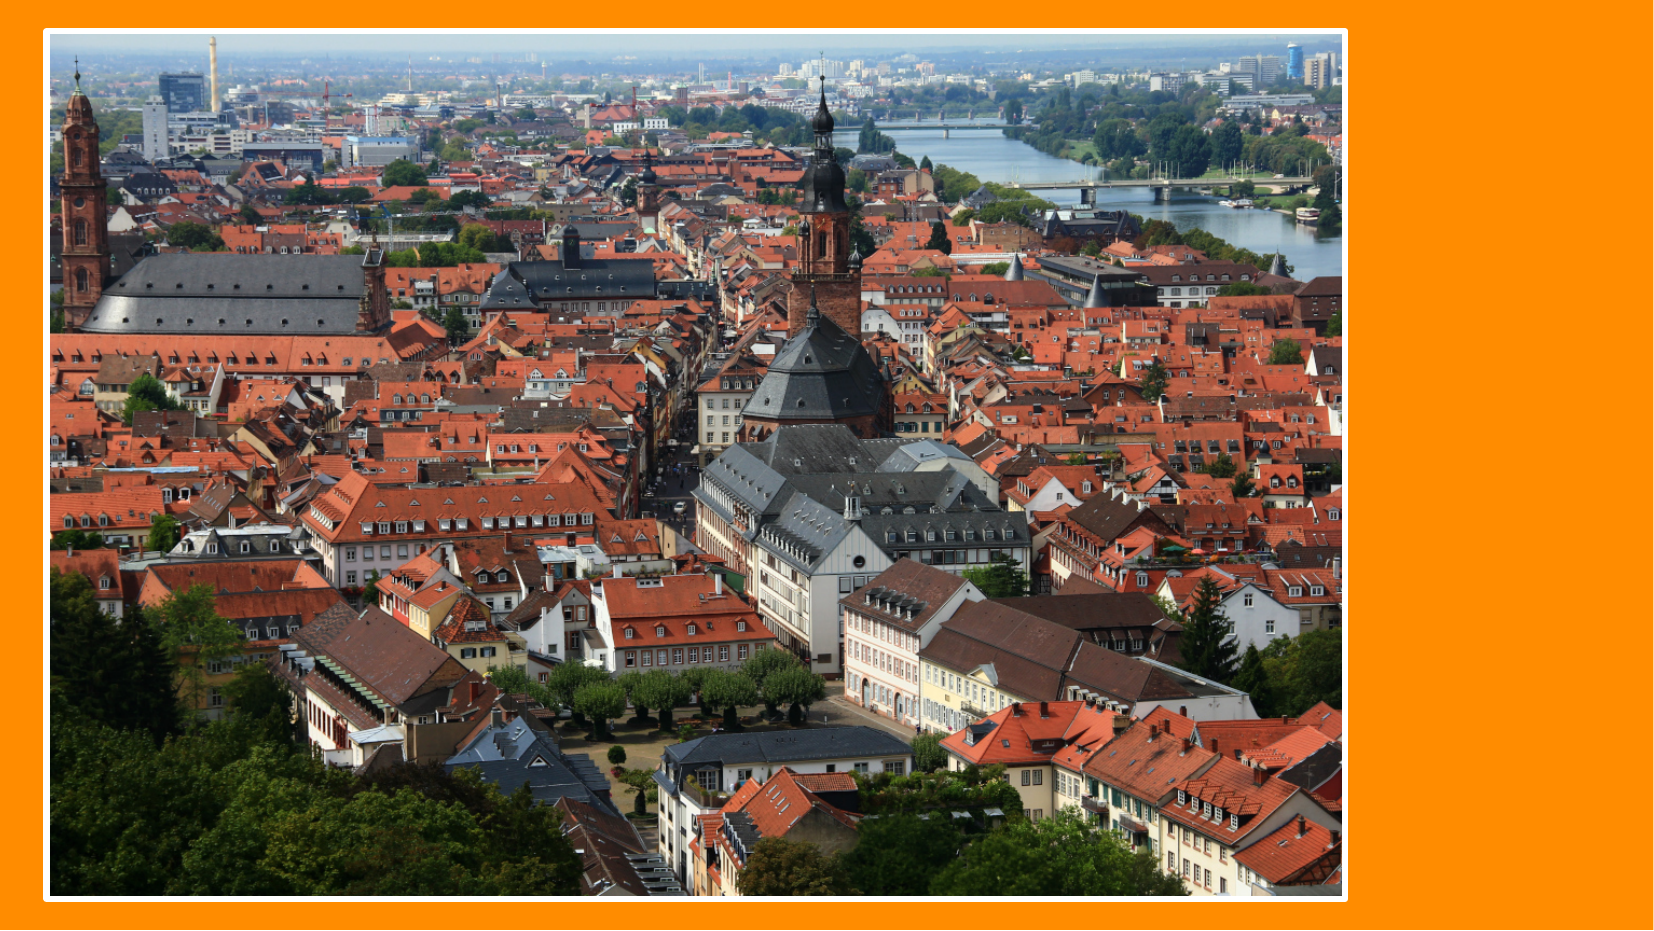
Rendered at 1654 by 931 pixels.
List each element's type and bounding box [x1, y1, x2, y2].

picture [49, 34, 1343, 896]
